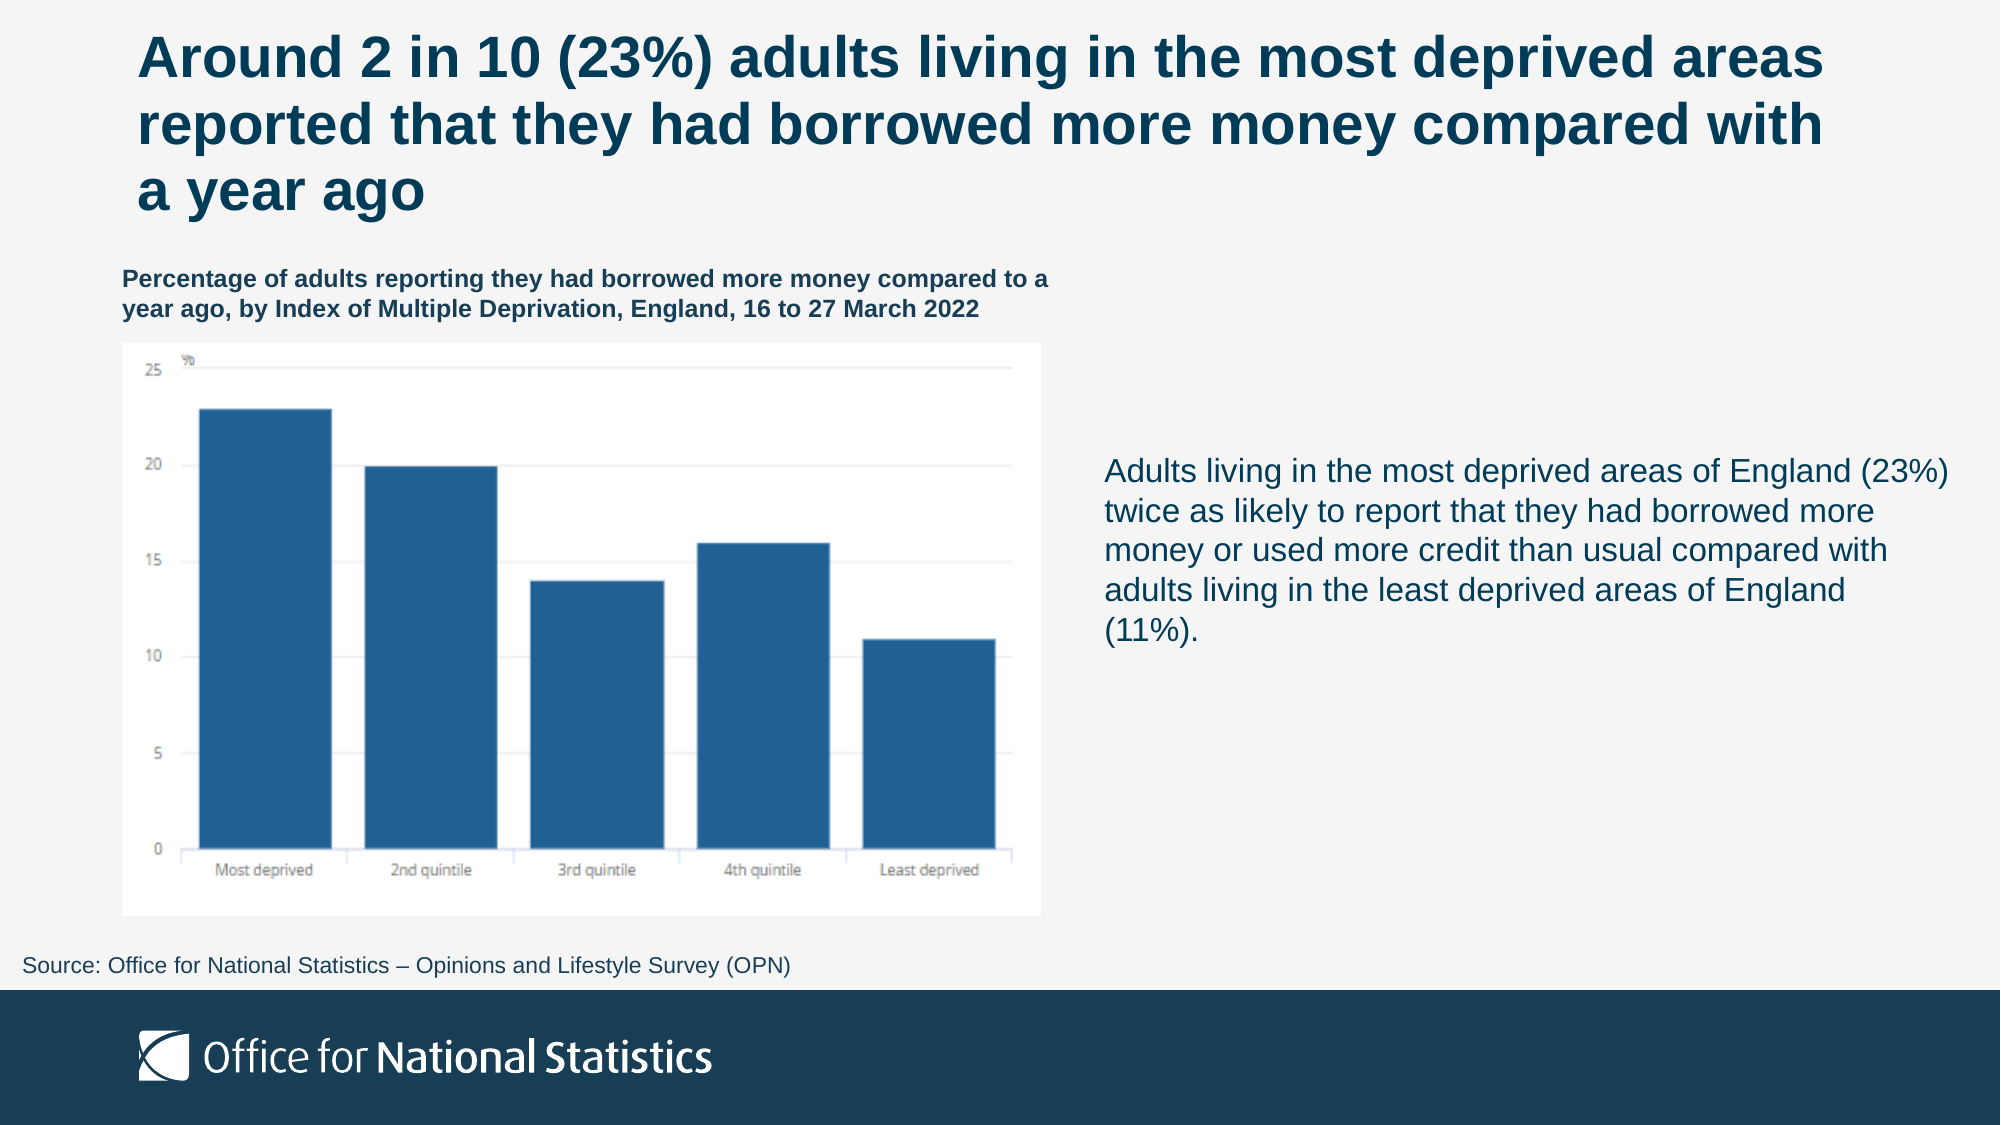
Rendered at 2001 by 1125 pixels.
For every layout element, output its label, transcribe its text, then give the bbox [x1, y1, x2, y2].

picture [122, 343, 1041, 916]
text_box Percentage of adults reporting they had borrowed more money compared to a year ago, by Index of Multiple Deprivation, England, 16 to 27 March 2022 [122, 254, 1067, 330]
text_box Adults living in the most deprived areas of England (23%) twice as likely to report that they had borrowed more money or used more credit than usual compared with adults living in the least deprived areas of England (11%). [1089, 441, 1966, 659]
text_box Source: Office for National Statistics – Opinions and Lifestyle Survey (OPN) [22, 942, 830, 986]
title Around 2 in 10 (23%) adults living in the most deprived areas reported that they had borrowed more money compared with a year ago [137, 24, 1863, 226]
